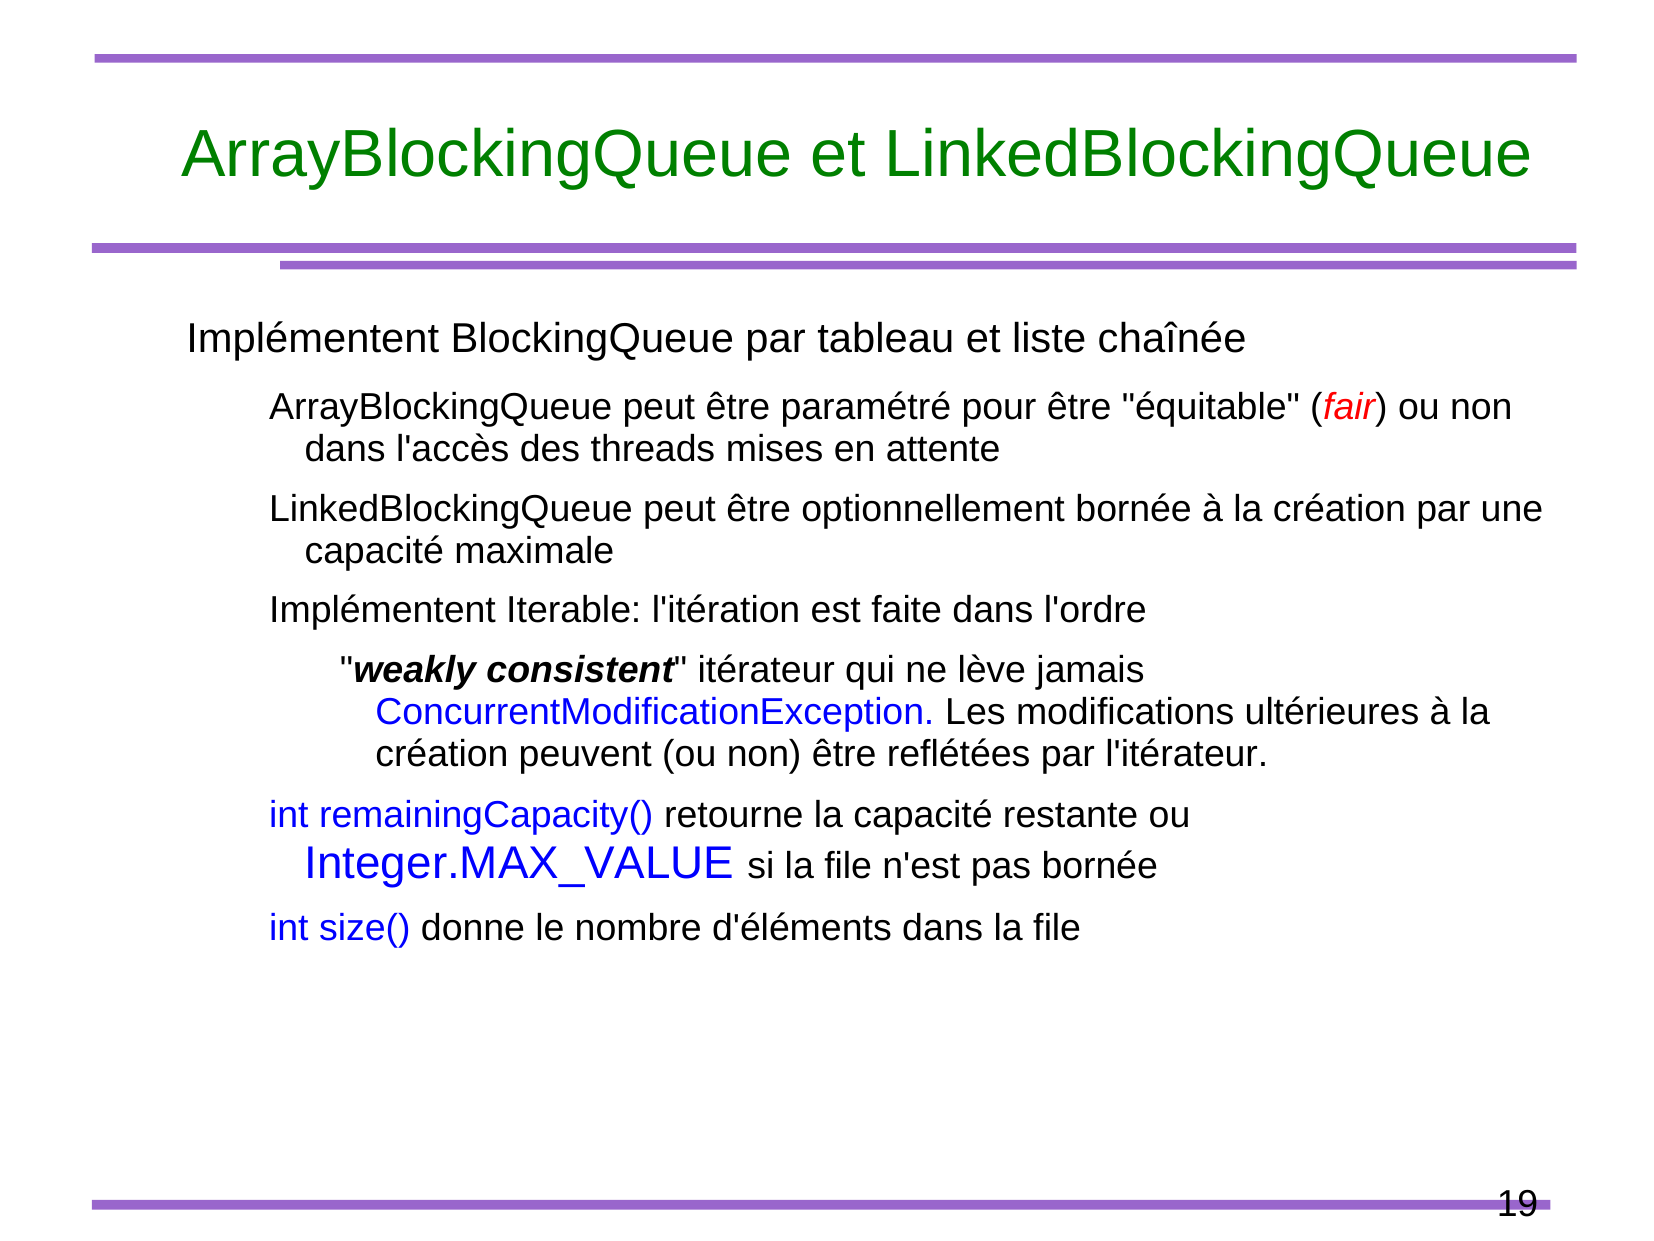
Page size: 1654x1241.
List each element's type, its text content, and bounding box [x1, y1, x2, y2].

list Implémentent BlockingQueue par tableau et liste chaînée ArrayBlockingQueue peut être paramétré pour être "équitable" (fair) ou non dans l'accès des threads mises en attente LinkedBlockingQueue peut être optionnellement bornée à la création par une capacité maximale Implémentent Iterable: l'itération est faite dans l'ordre "weakly consistent" itérateur qui ne lève jamais ConcurrentModificationException. Les modifications ultérieures à la création peuvent (ou non) être reflétées par l'itérateur. int remainingCapacity() retourne la capacité restante ou Integer.MAX_VALUE si la file n'est pas bornée int size() donne le nombre d'éléments dans la file [92, 315, 1563, 1163]
title ArrayBlockingQueue et LinkedBlockingQueue [121, 49, 1534, 257]
